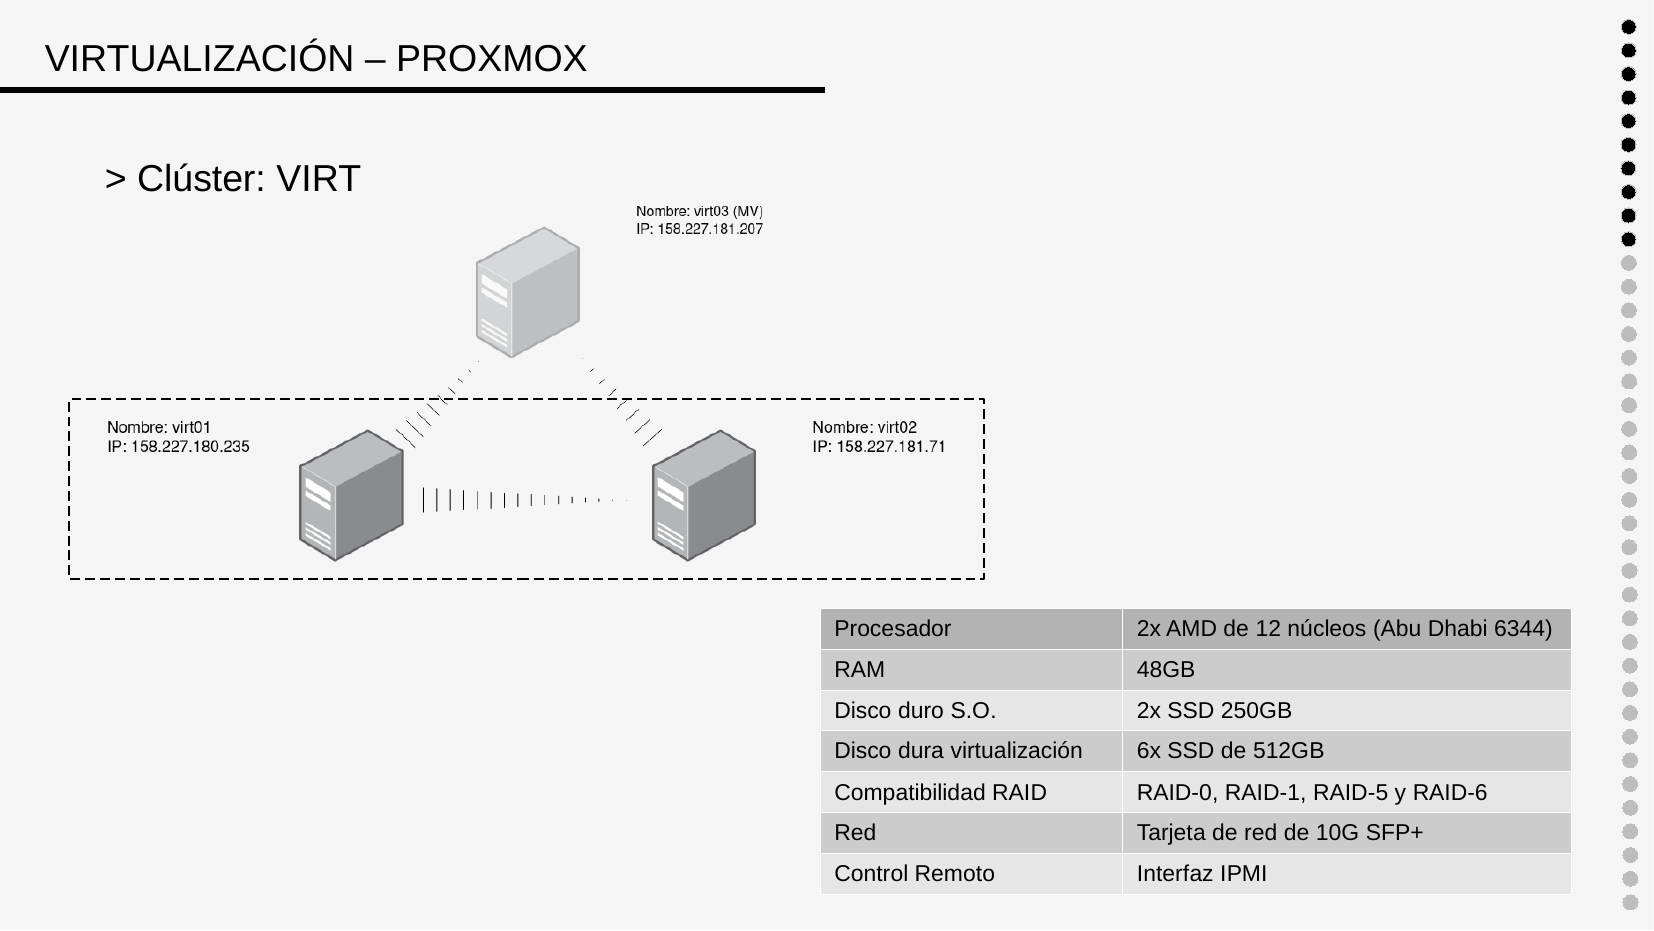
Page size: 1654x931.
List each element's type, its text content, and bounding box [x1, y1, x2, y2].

table_cell 2x SSD 250GB [1123, 691, 1571, 730]
table_cell Interfaz IPMI [1123, 854, 1571, 894]
text_box [1621, 42, 1637, 58]
text_box [1621, 279, 1637, 295]
text_box [1622, 776, 1638, 792]
text_box [1621, 326, 1637, 342]
picture [105, 459, 970, 562]
text_box [1621, 492, 1637, 508]
table_cell RAM [821, 650, 1122, 690]
text_box [1621, 515, 1637, 531]
text_box [1621, 350, 1637, 366]
text_box [1622, 681, 1638, 697]
text_box [1622, 634, 1638, 650]
text_box [1621, 444, 1637, 460]
text_box [1622, 800, 1638, 816]
text_box [1622, 871, 1638, 887]
text_box > Clúster: VIRT [90, 150, 1111, 459]
text_box [1622, 729, 1638, 745]
text_box [1621, 373, 1637, 389]
text_box [1620, 137, 1637, 153]
text_box [1620, 160, 1636, 176]
text_box [1621, 231, 1637, 247]
text_box [1621, 66, 1637, 82]
table_cell 6x SSD de 512GB [1123, 731, 1571, 771]
table_header Procesador [821, 609, 1122, 649]
text_box [1621, 539, 1637, 555]
table_cell RAID-0, RAID-1, RAID-5 y RAID-6 [1123, 772, 1571, 812]
table_header 2x AMD de 12 núcleos (Abu Dhabi 6344) [1123, 609, 1571, 649]
table_cell Compatibilidad RAID [821, 772, 1122, 812]
text_box [1621, 302, 1637, 318]
table_cell Red [821, 813, 1122, 853]
text_box [1622, 847, 1638, 863]
text_box [1621, 563, 1638, 579]
text_box [1622, 823, 1638, 839]
text_box [1622, 752, 1638, 768]
text_box [1621, 421, 1637, 437]
text_box [1622, 587, 1638, 603]
text_box [1622, 894, 1639, 910]
text_box VIRTUALIZACIÓN – PROXMOX [30, 30, 826, 129]
table_cell 48GB [1123, 650, 1571, 690]
table_cell Control Remoto [821, 854, 1122, 894]
table_cell Disco duro S.O. [821, 691, 1122, 730]
text_box [1621, 90, 1637, 106]
text_box [1622, 658, 1638, 674]
text_box [1621, 113, 1637, 129]
text_box [1621, 397, 1637, 413]
text_box [1622, 610, 1638, 626]
table_cell Tarjeta de red de 10G SFP+ [1123, 813, 1571, 853]
text_box [1622, 705, 1638, 721]
text_box [1621, 207, 1637, 224]
table_cell Disco dura virtualización [821, 731, 1122, 771]
text_box [1621, 184, 1637, 200]
text_box [1621, 468, 1637, 484]
text_box [1621, 255, 1637, 271]
text_box [1621, 19, 1637, 35]
